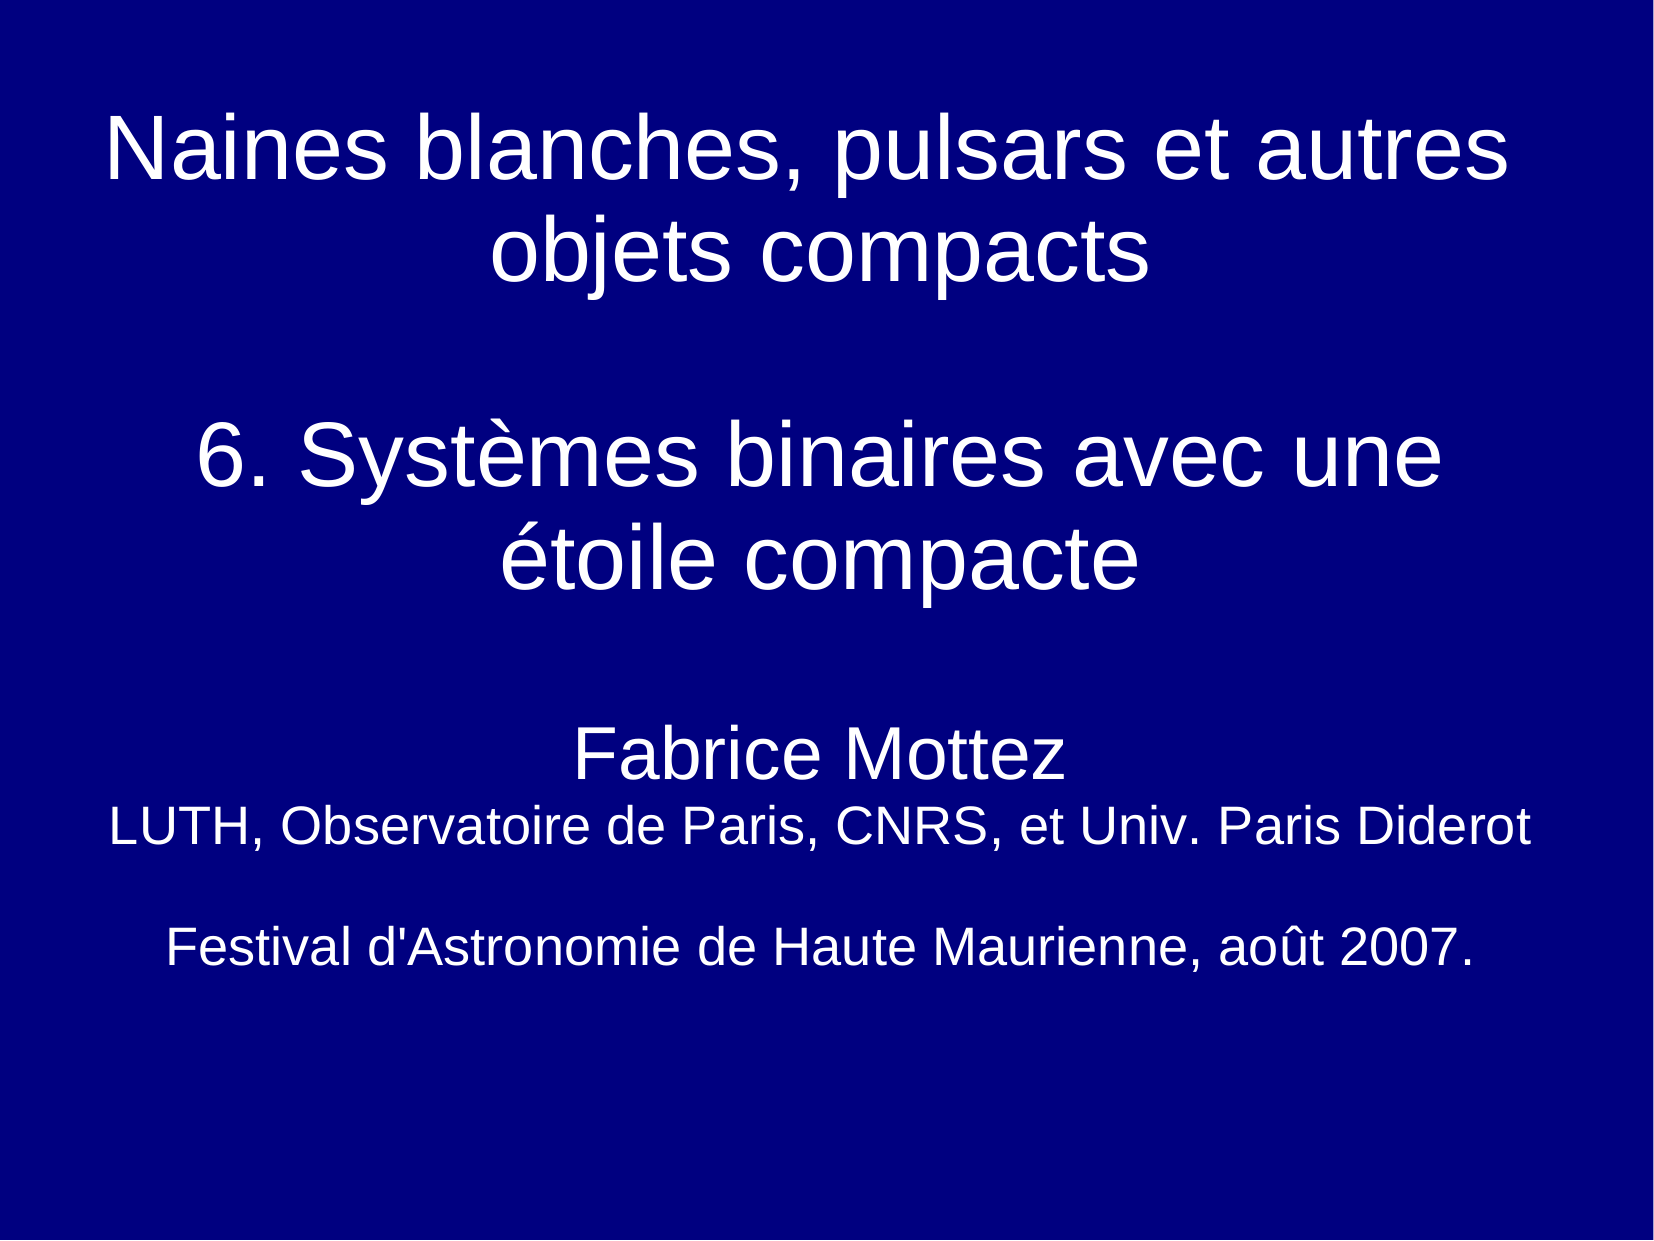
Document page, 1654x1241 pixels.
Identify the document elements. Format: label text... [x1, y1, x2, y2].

title Naines blanches, pulsars et autres objets compacts 6. Systèmes binaires avec une étoile compacte Fabrice Mottez LUTH, Observatoire de Paris, CNRS, et Univ. Paris Diderot Festival d'Astronomie de Haute Maurienne, août 2007. [76, 96, 1565, 978]
